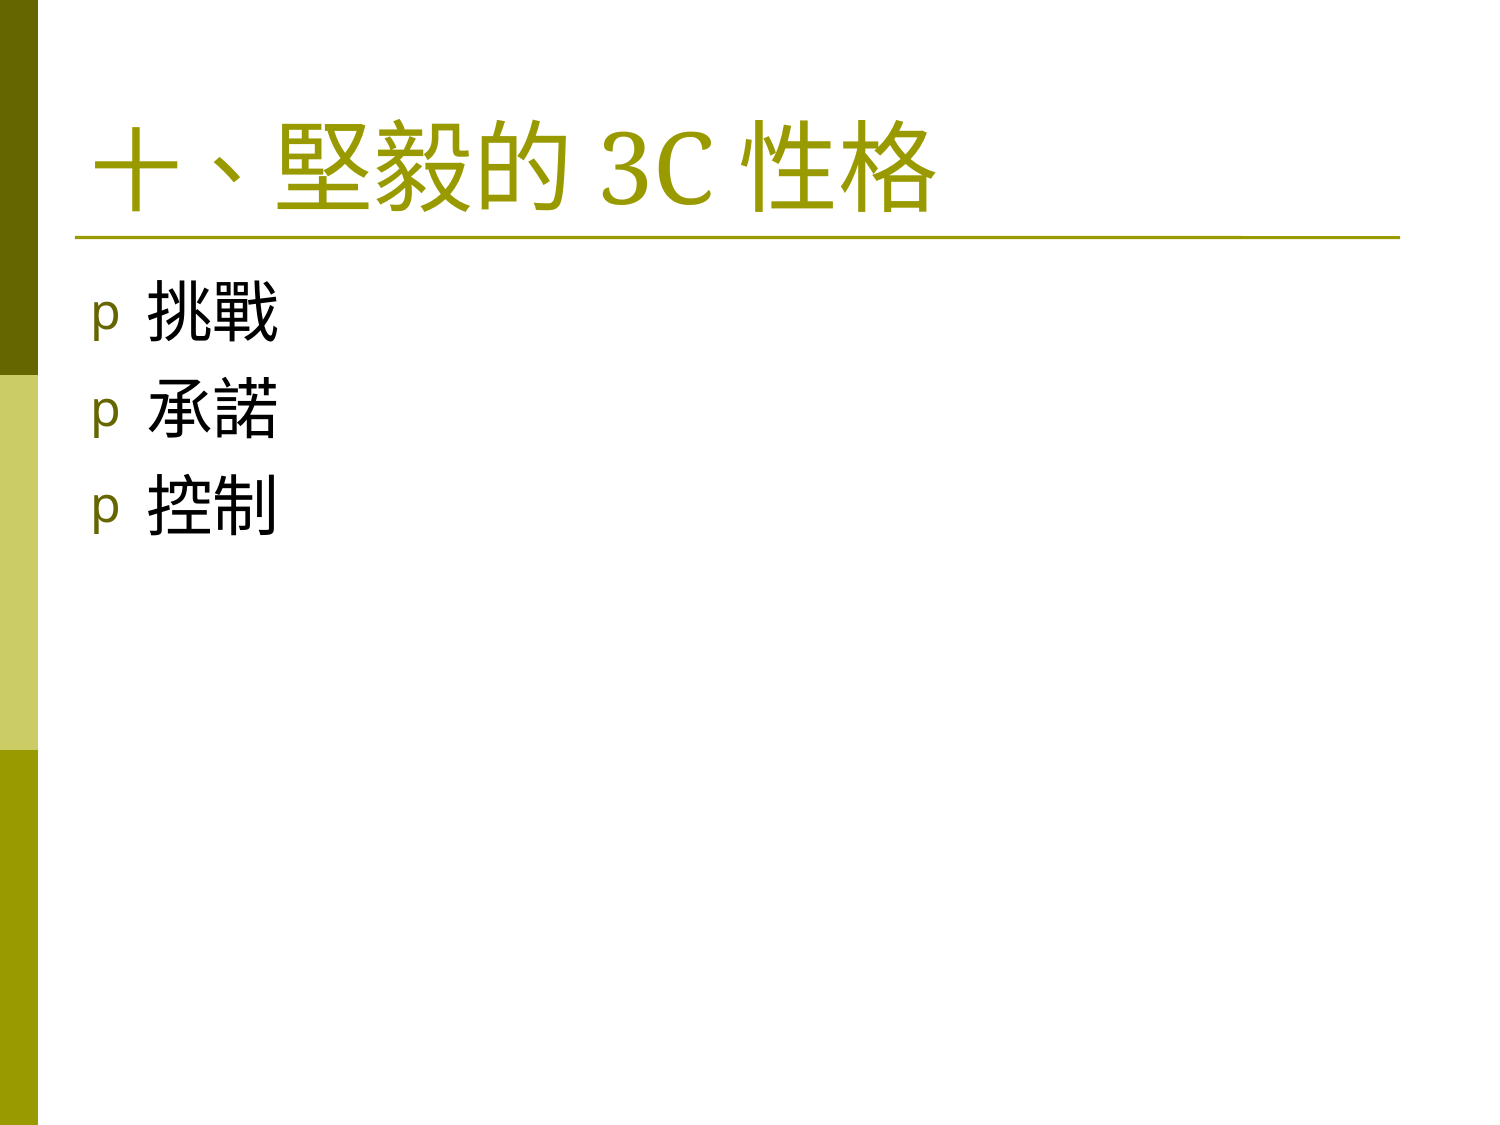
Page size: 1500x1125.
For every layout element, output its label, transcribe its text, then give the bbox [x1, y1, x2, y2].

title 十、堅毅的3C性格 [75, 45, 1426, 233]
list 挑戰 承諾 控制 [75, 262, 1426, 1006]
